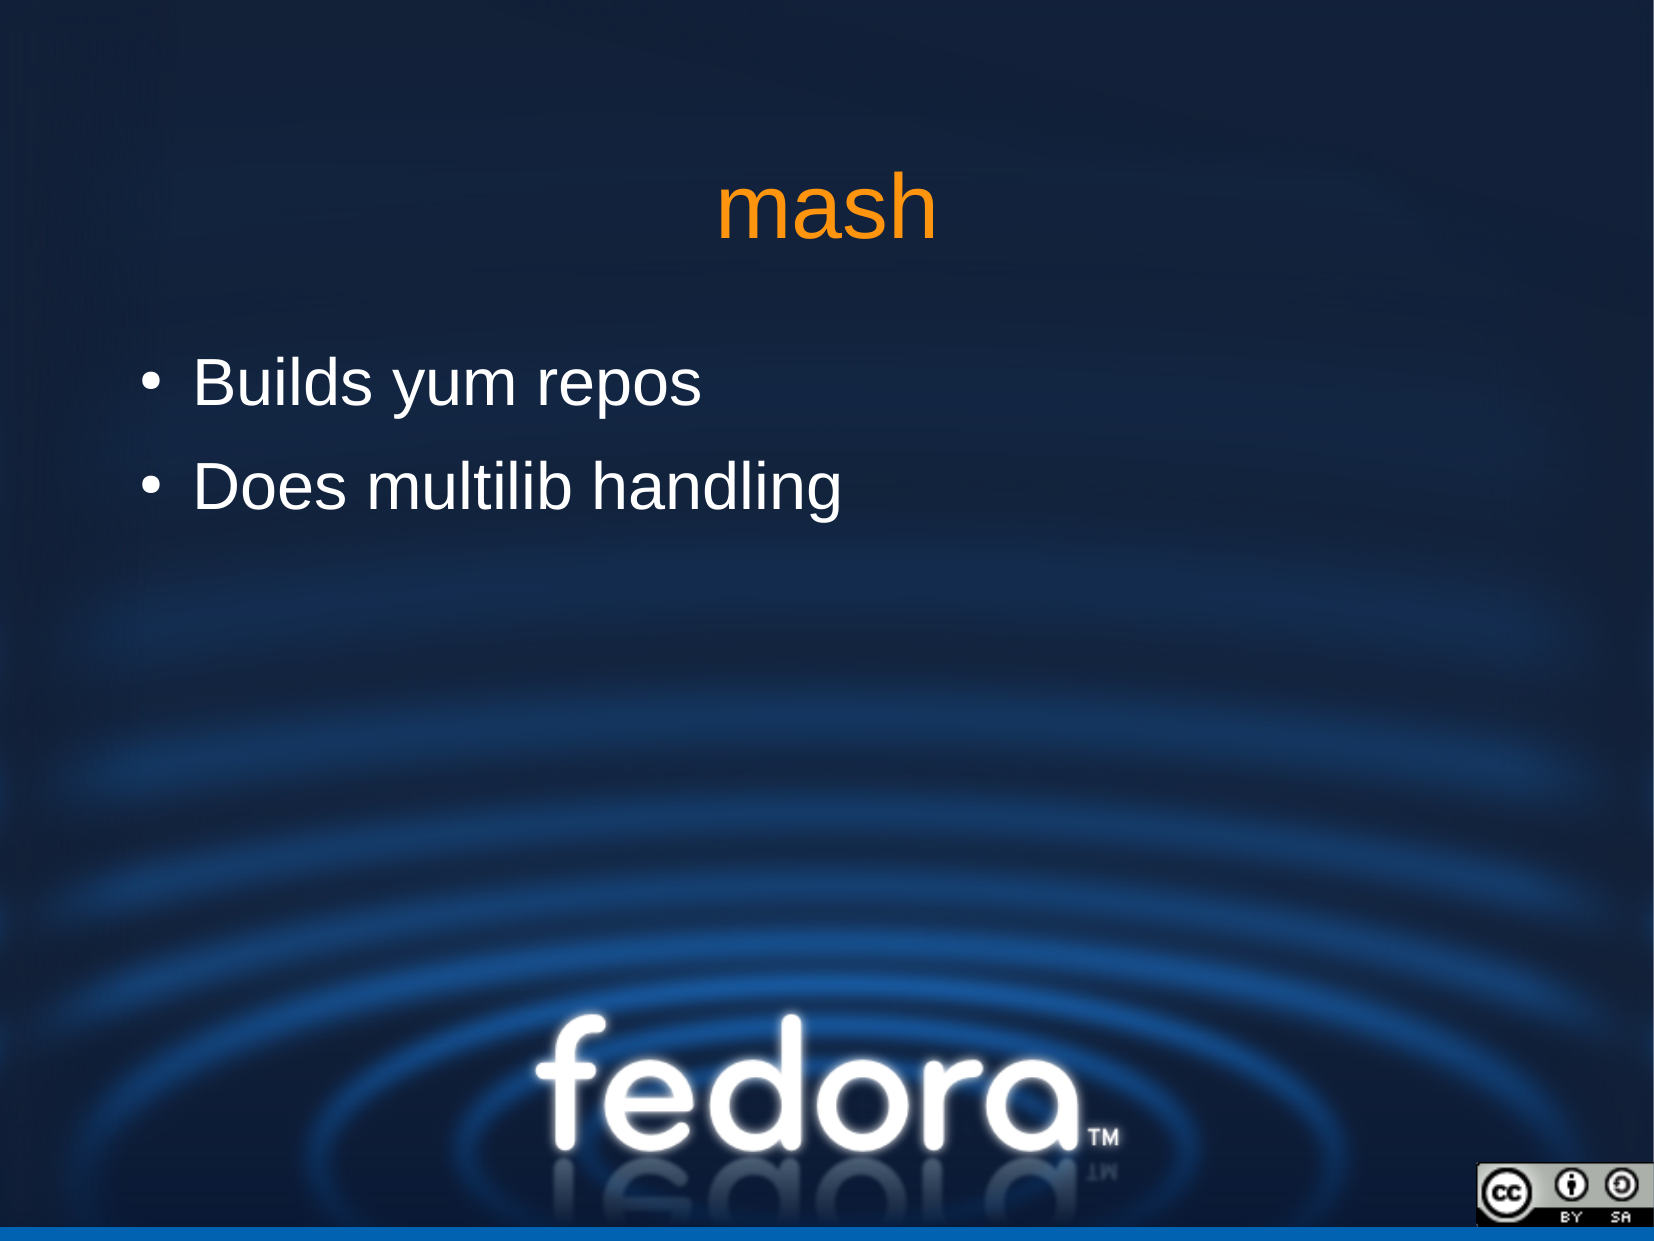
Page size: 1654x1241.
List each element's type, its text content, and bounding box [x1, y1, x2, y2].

title mash [121, 110, 1534, 303]
picture [0, 0, 1654, 1227]
list Builds yum repos Does multilib handling [121, 344, 1534, 1112]
